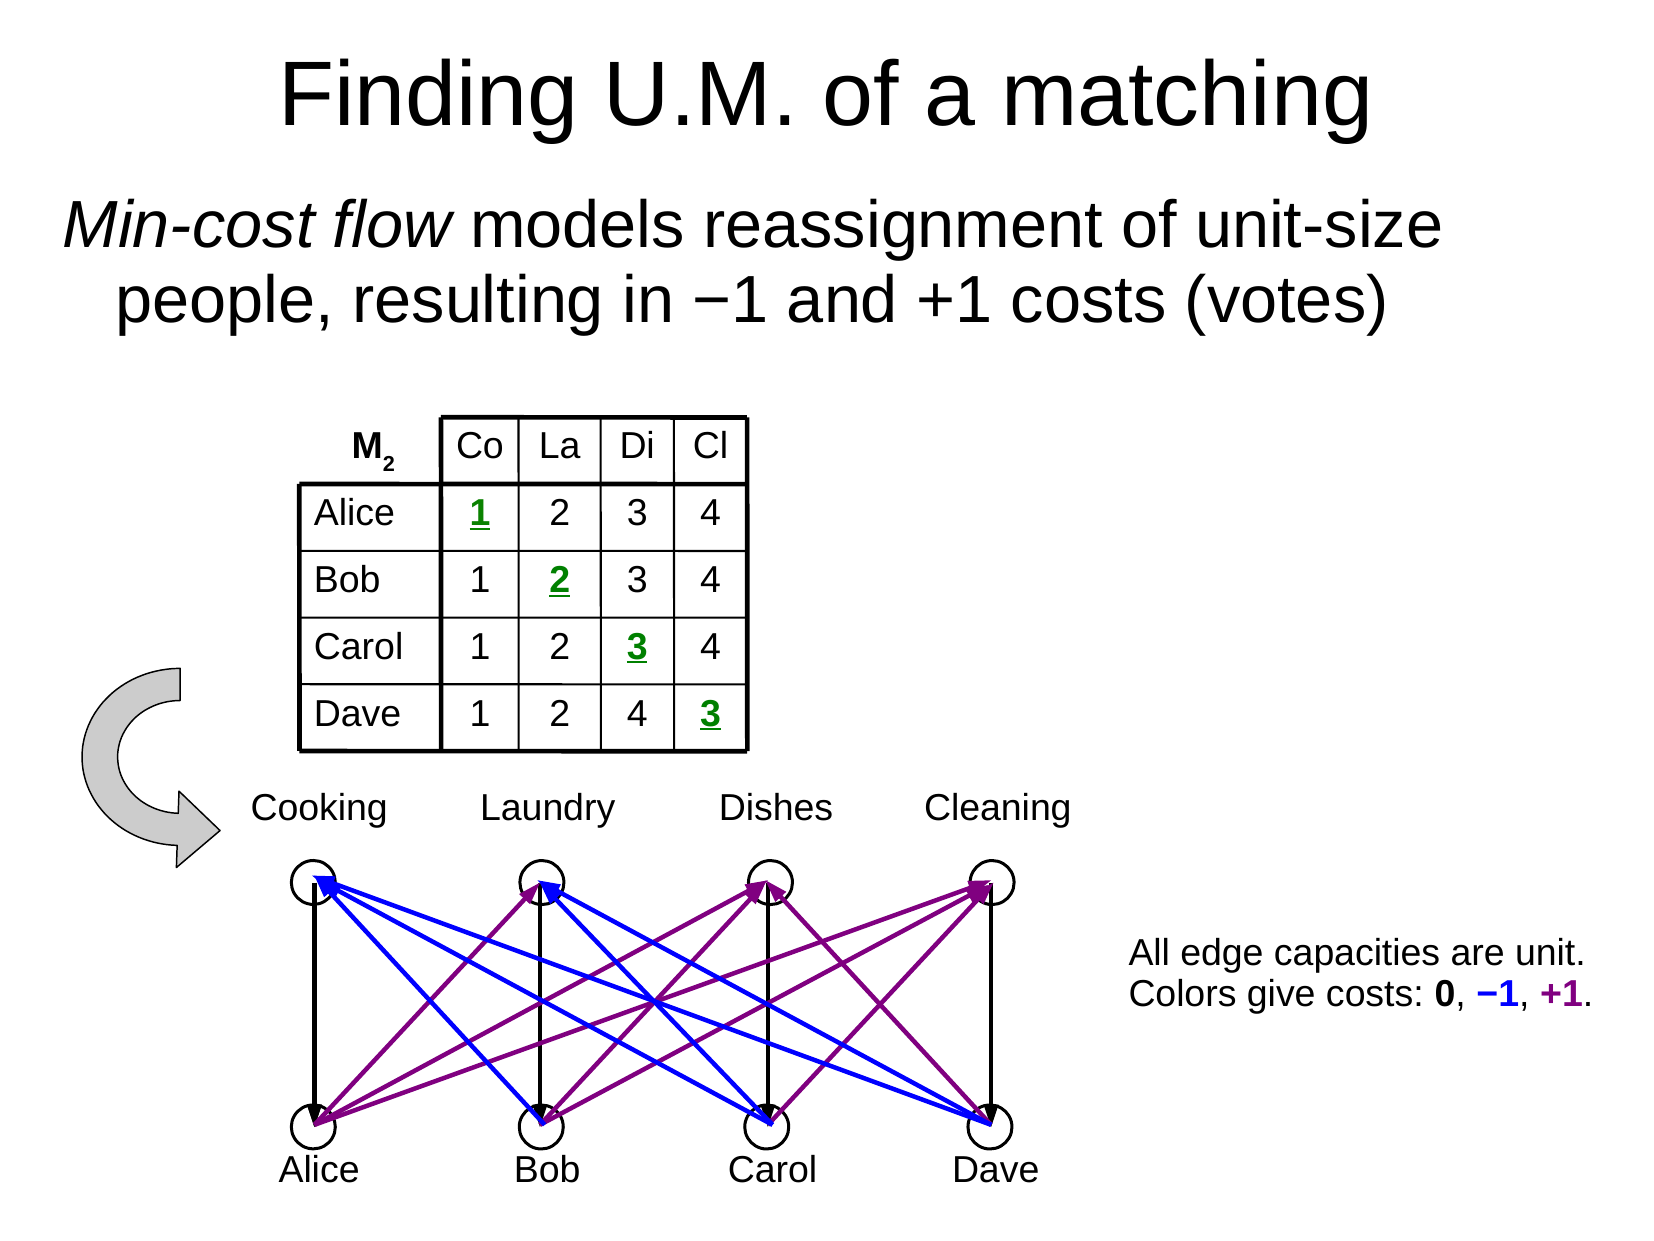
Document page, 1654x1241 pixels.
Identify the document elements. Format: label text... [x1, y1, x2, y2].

text_box 3 [676, 686, 745, 748]
text_box Carol [302, 619, 438, 683]
text_box Di [602, 420, 672, 481]
text_box 1 [444, 552, 517, 616]
text_box 1 [444, 487, 517, 549]
text_box 4 [676, 487, 744, 549]
text_box 1 [444, 619, 517, 683]
text_box Cooking [206, 779, 432, 863]
text_box Dishes [663, 779, 885, 863]
text_box 4 [602, 686, 673, 748]
list Min-cost flow models reassignment of unit-size people, resulting in −1 and +1 costs (votes) [45, 187, 1609, 401]
text_box Alice [206, 1141, 432, 1224]
text_box 2 [520, 487, 599, 549]
text_box Cleaning [885, 779, 1111, 863]
text_box 2 [520, 619, 599, 683]
text_box 3 [602, 487, 672, 549]
text_box 4 [676, 619, 744, 683]
text_box 3 [602, 552, 673, 616]
text_box 3 [602, 619, 673, 683]
text_box 4 [676, 552, 744, 616]
text_box Cl [675, 420, 744, 481]
text_box 2 [520, 686, 599, 748]
text_box Dave [882, 1141, 1109, 1225]
text_box Bob [302, 552, 438, 616]
text_box [82, 668, 221, 868]
text_box Co [444, 420, 517, 481]
text_box Carol [659, 1141, 882, 1225]
title Finding U.M. of a matching [0, 7, 1654, 181]
text_box Bob [434, 1141, 659, 1225]
text_box Alice [302, 487, 438, 549]
text_box 1 [444, 686, 517, 748]
text_box All edge capacities are unit. Colors give costs: 0, −1, +1. [1113, 923, 1632, 1107]
text_box 2 [520, 552, 599, 616]
text_box Dave [302, 686, 438, 748]
text_box La [520, 420, 599, 481]
text_box M2 [336, 417, 410, 484]
text_box Laundry [434, 779, 661, 863]
